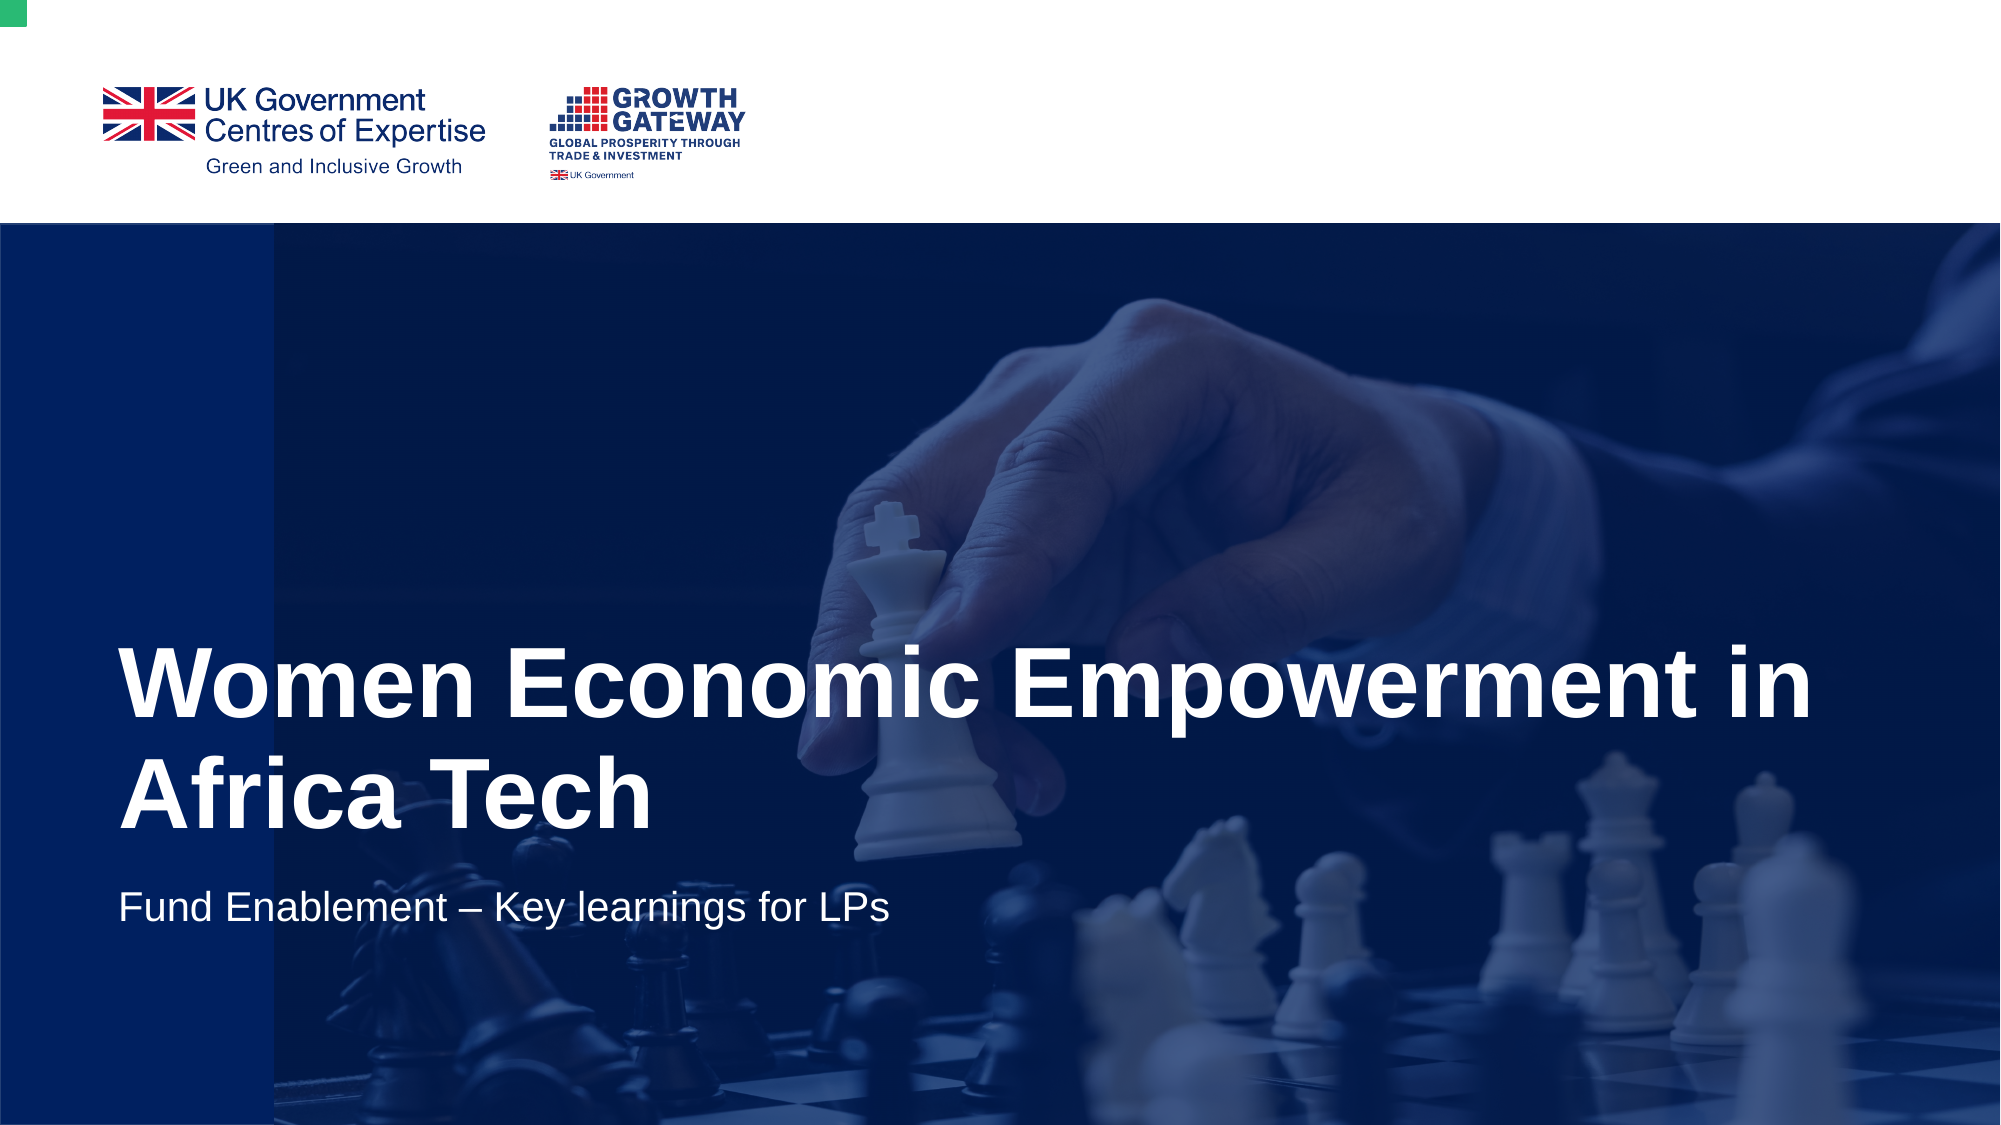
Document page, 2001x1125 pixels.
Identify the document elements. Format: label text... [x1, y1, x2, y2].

title Women Economic Empowerment in Africa​ Tech [103, 611, 1897, 868]
text_box [0, 223, 2000, 1125]
subtitle Fund Enablement – Key learnings for LPs [103, 868, 1105, 934]
